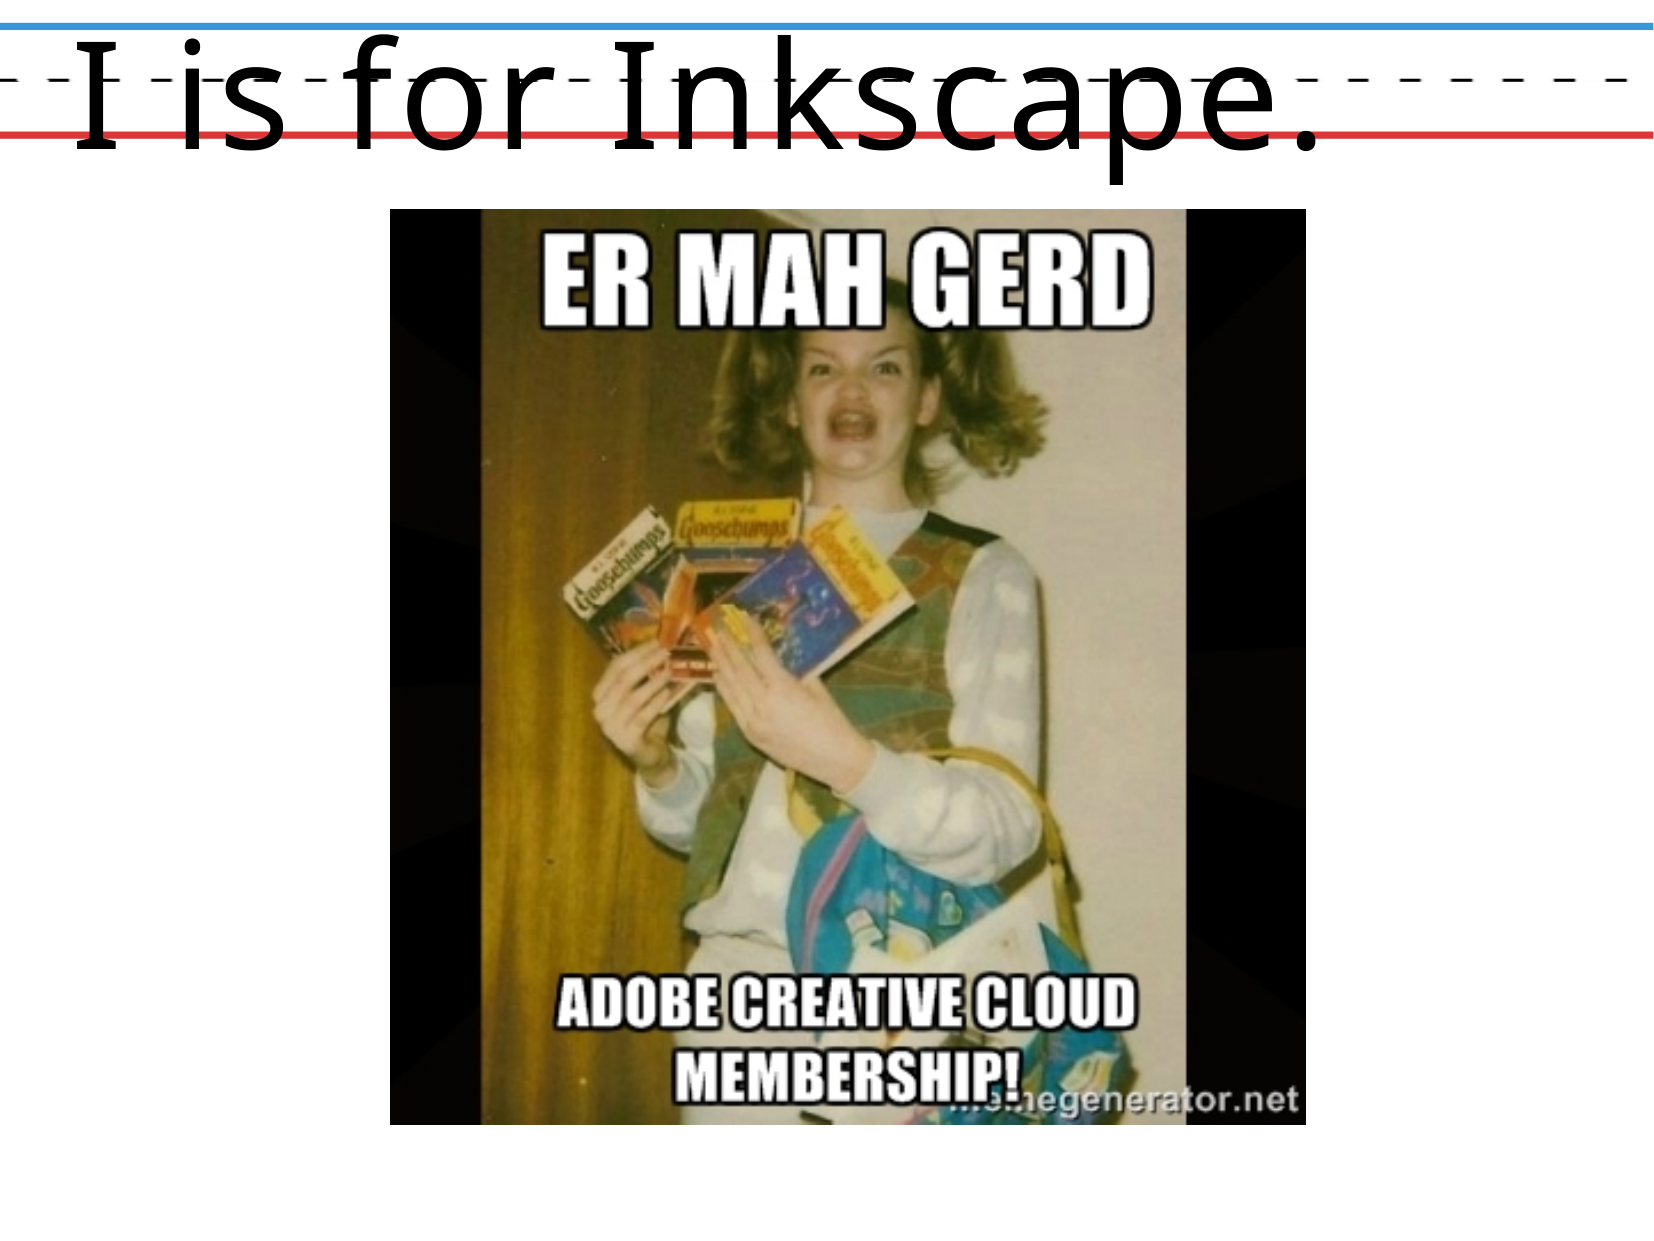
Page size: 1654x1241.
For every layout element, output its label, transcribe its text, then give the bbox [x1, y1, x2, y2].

picture [0, 0, 1654, 1126]
title I is for Inkscape. [71, 0, 1561, 196]
